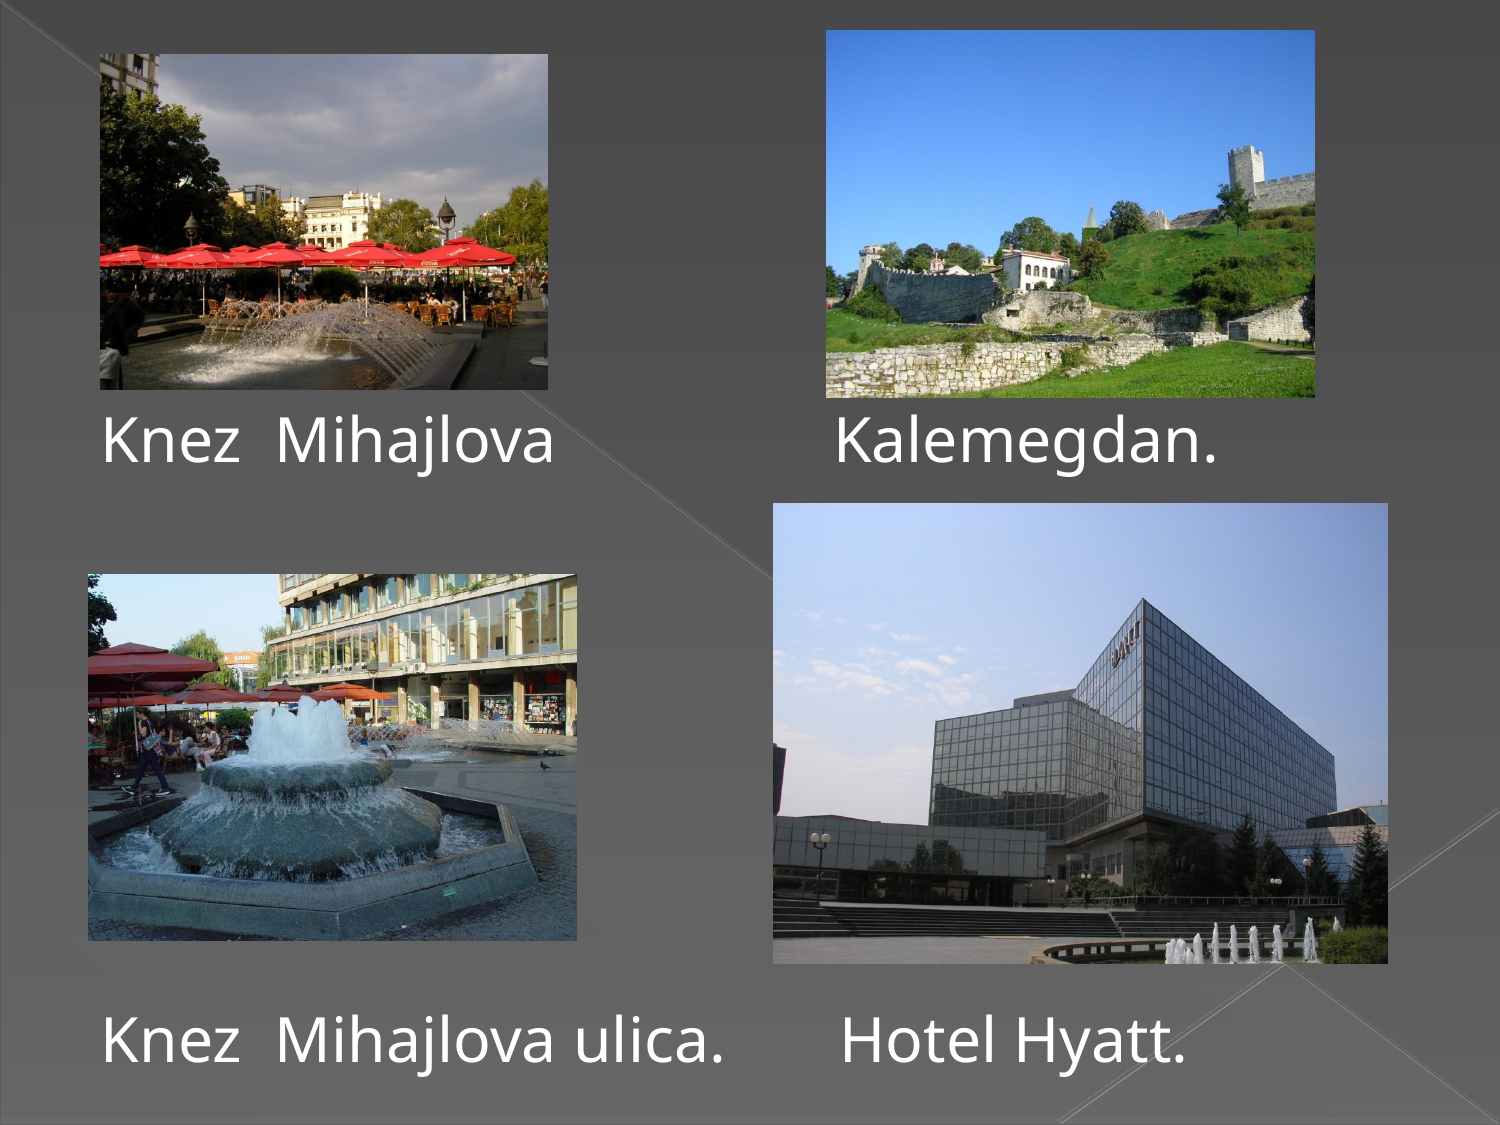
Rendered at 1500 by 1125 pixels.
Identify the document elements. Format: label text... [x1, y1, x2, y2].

picture [88, 574, 577, 941]
picture [826, 30, 1315, 398]
picture [100, 54, 548, 391]
picture [773, 503, 1388, 964]
list Knez Mihajlova Kalemegdan. ulica. Knez Mihajlova ulica. Hotel Hyatt. [75, 42, 1425, 1059]
